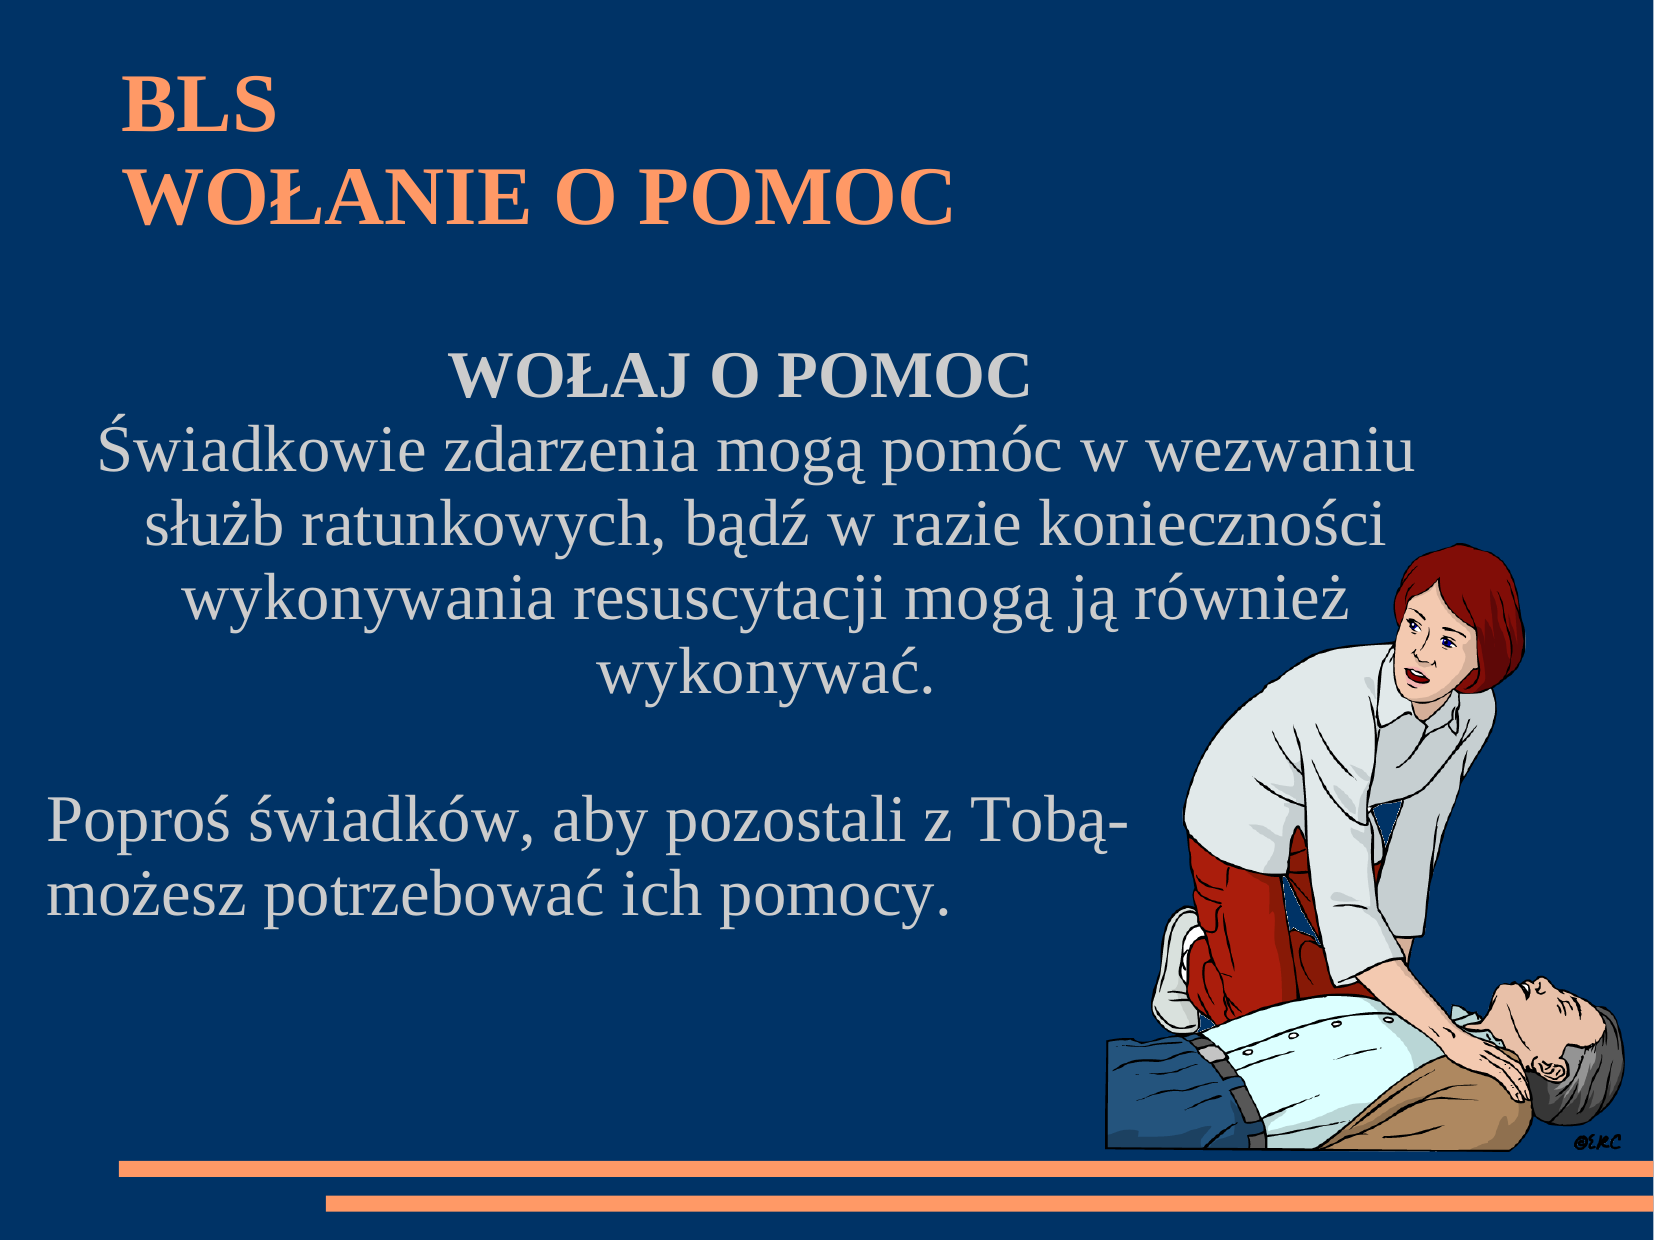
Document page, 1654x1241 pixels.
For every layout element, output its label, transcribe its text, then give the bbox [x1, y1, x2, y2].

subtitle WOŁAJ O POMOC Świadkowie zdarzenia mogą pomóc w wezwaniu służb ratunkowych, bądź w razie konieczności wykonywania resuscytacji mogą ją również wykonywać. Poproś świadków, aby pozostali z Tobą- możesz potrzebować ich pomocy. [29, 236, 1469, 1032]
title BLS WOŁANIE O POMOC [121, 53, 1534, 247]
picture [1105, 543, 1625, 1152]
